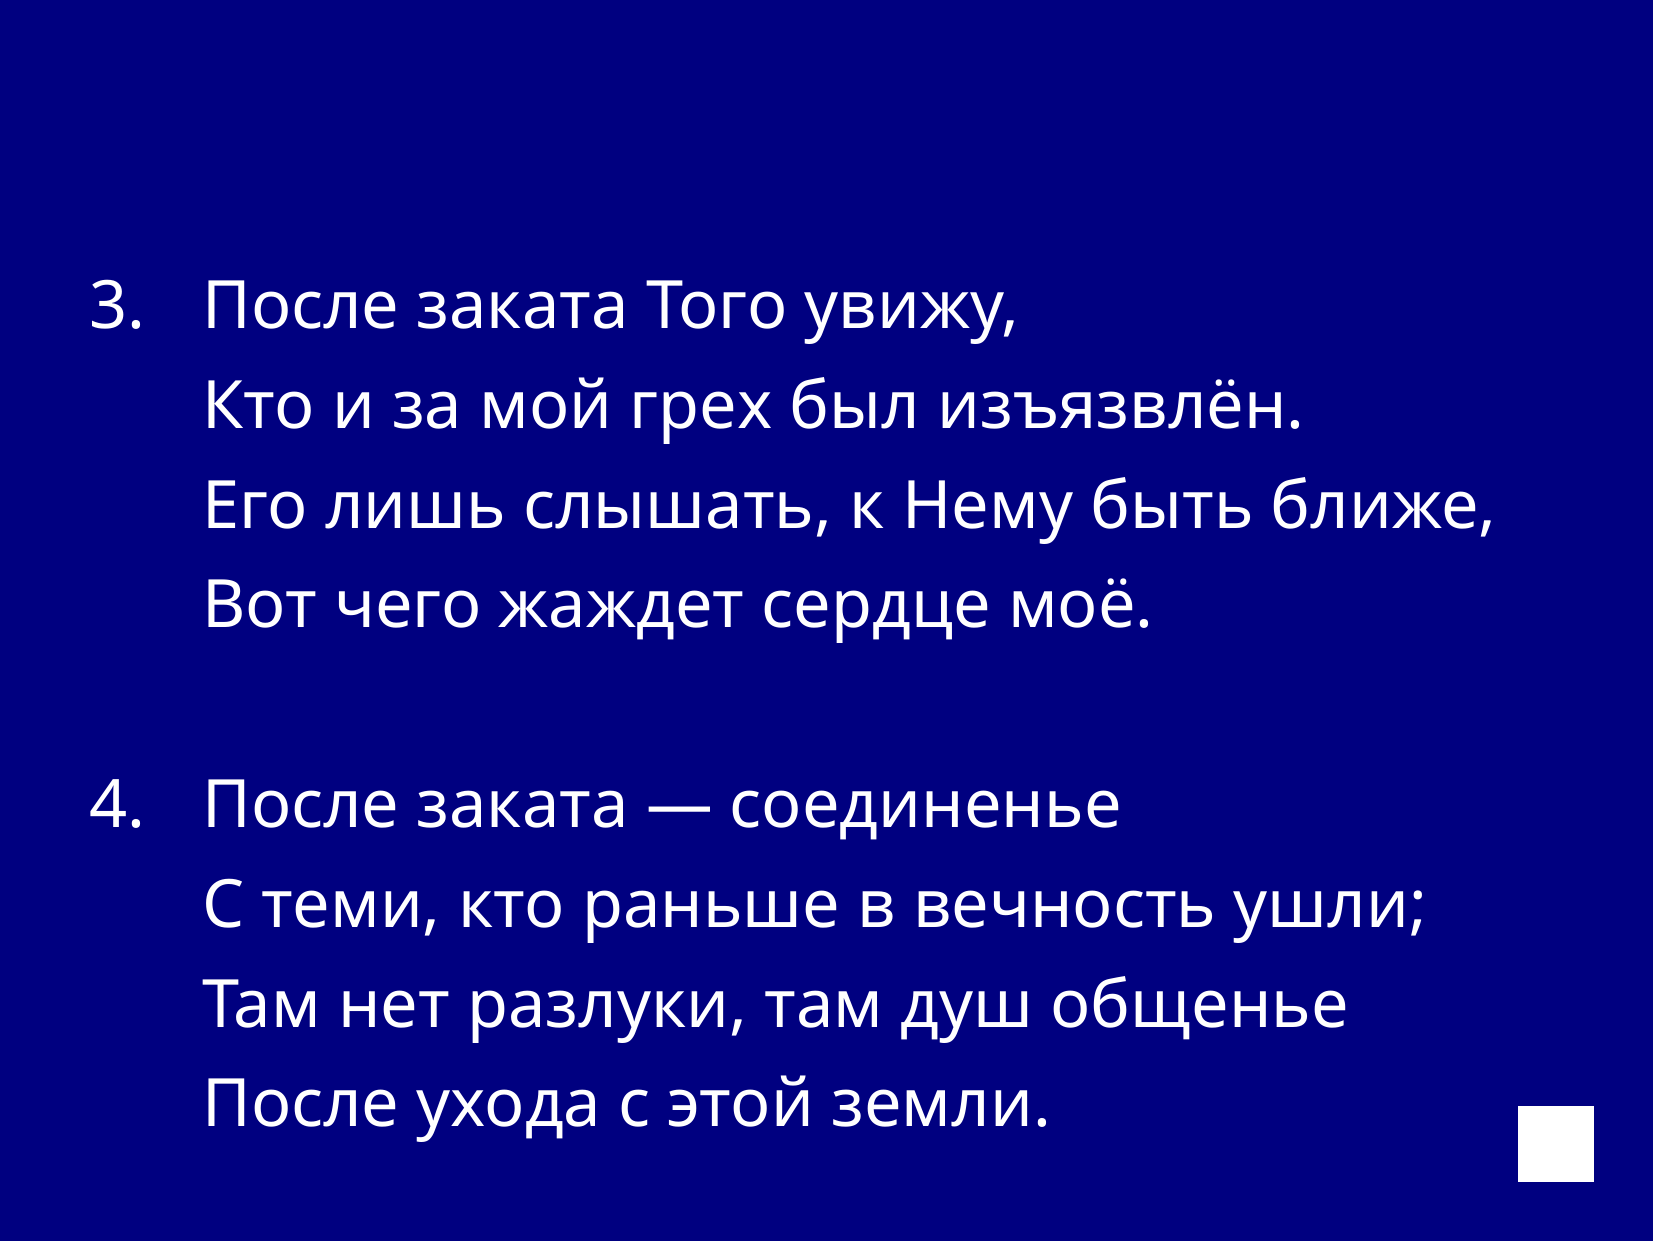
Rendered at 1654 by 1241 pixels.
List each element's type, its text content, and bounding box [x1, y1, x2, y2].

text_box [1518, 1163, 1594, 1182]
text_box 3. После заката Того увижу, Кто и за мой грех был изъязвлён. Его лишь слышать, к Нему быть ближе, Вот чего жаждет сердце моё. 4. После заката — соединенье С теми, кто раньше в вечность ушли; Там нет разлуки, там душ общенье После ухода с этой земли. [75, 150, 1653, 1163]
